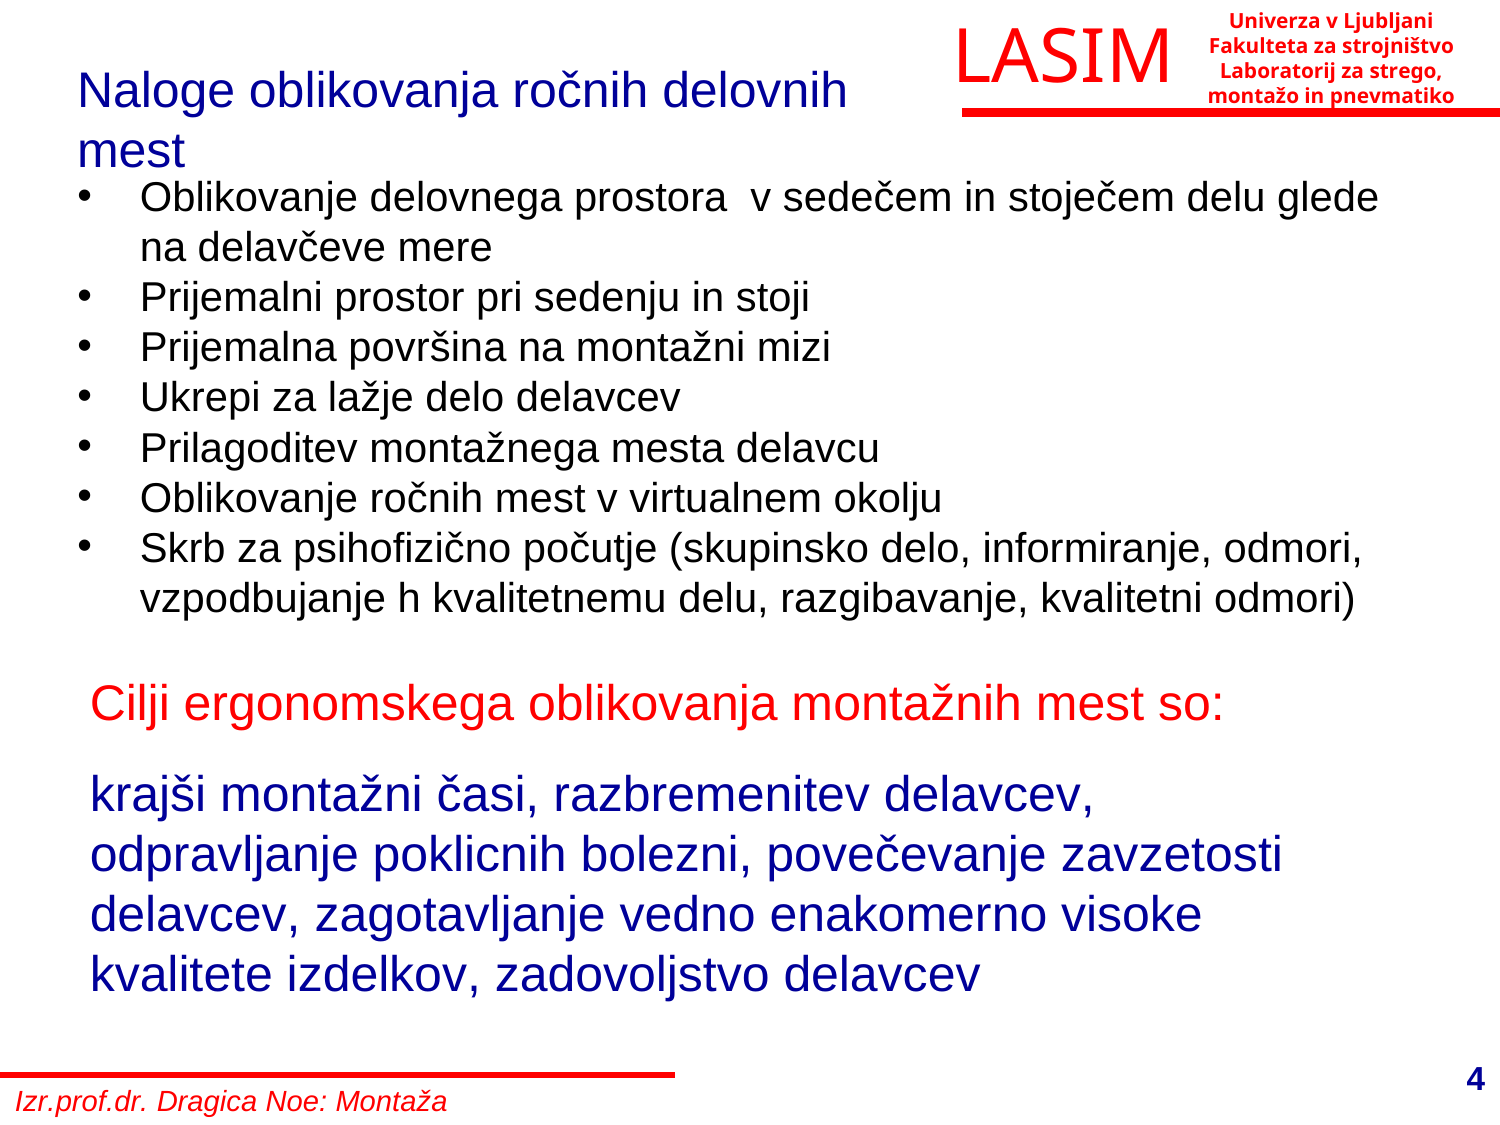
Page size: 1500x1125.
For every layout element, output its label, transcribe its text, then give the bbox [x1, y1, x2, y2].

text_box Oblikovanje delovnega prostora v sedečem in stoječem delu glede na delavčeve mere Prijemalni prostor pri sedenju in stoji Prijemalna površina na montažni mizi Ukrepi za lažje delo delavcev Prilagoditev montažnega mesta delavcu Oblikovanje ročnih mest v virtualnem okolju Skrb za psihofizično počutje (skupinsko delo, informiranje, odmori, vzpodbujanje h kvalitetnemu delu, razgibavanje, kvalitetni odmori) [62, 162, 1438, 629]
text_box Naloge oblikovanja ročnih delovnih mest [62, 49, 925, 162]
text_box Cilji ergonomskega oblikovanja montažnih mest so: krajši montažni časi, razbremenitev delavcev, odpravljanje poklicnih bolezni, povečevanje zavzetosti delavcev, zagotavljanje vedno enakomerno visoke kvalitete izdelkov, zadovoljstvo delavcev [75, 662, 1363, 1010]
